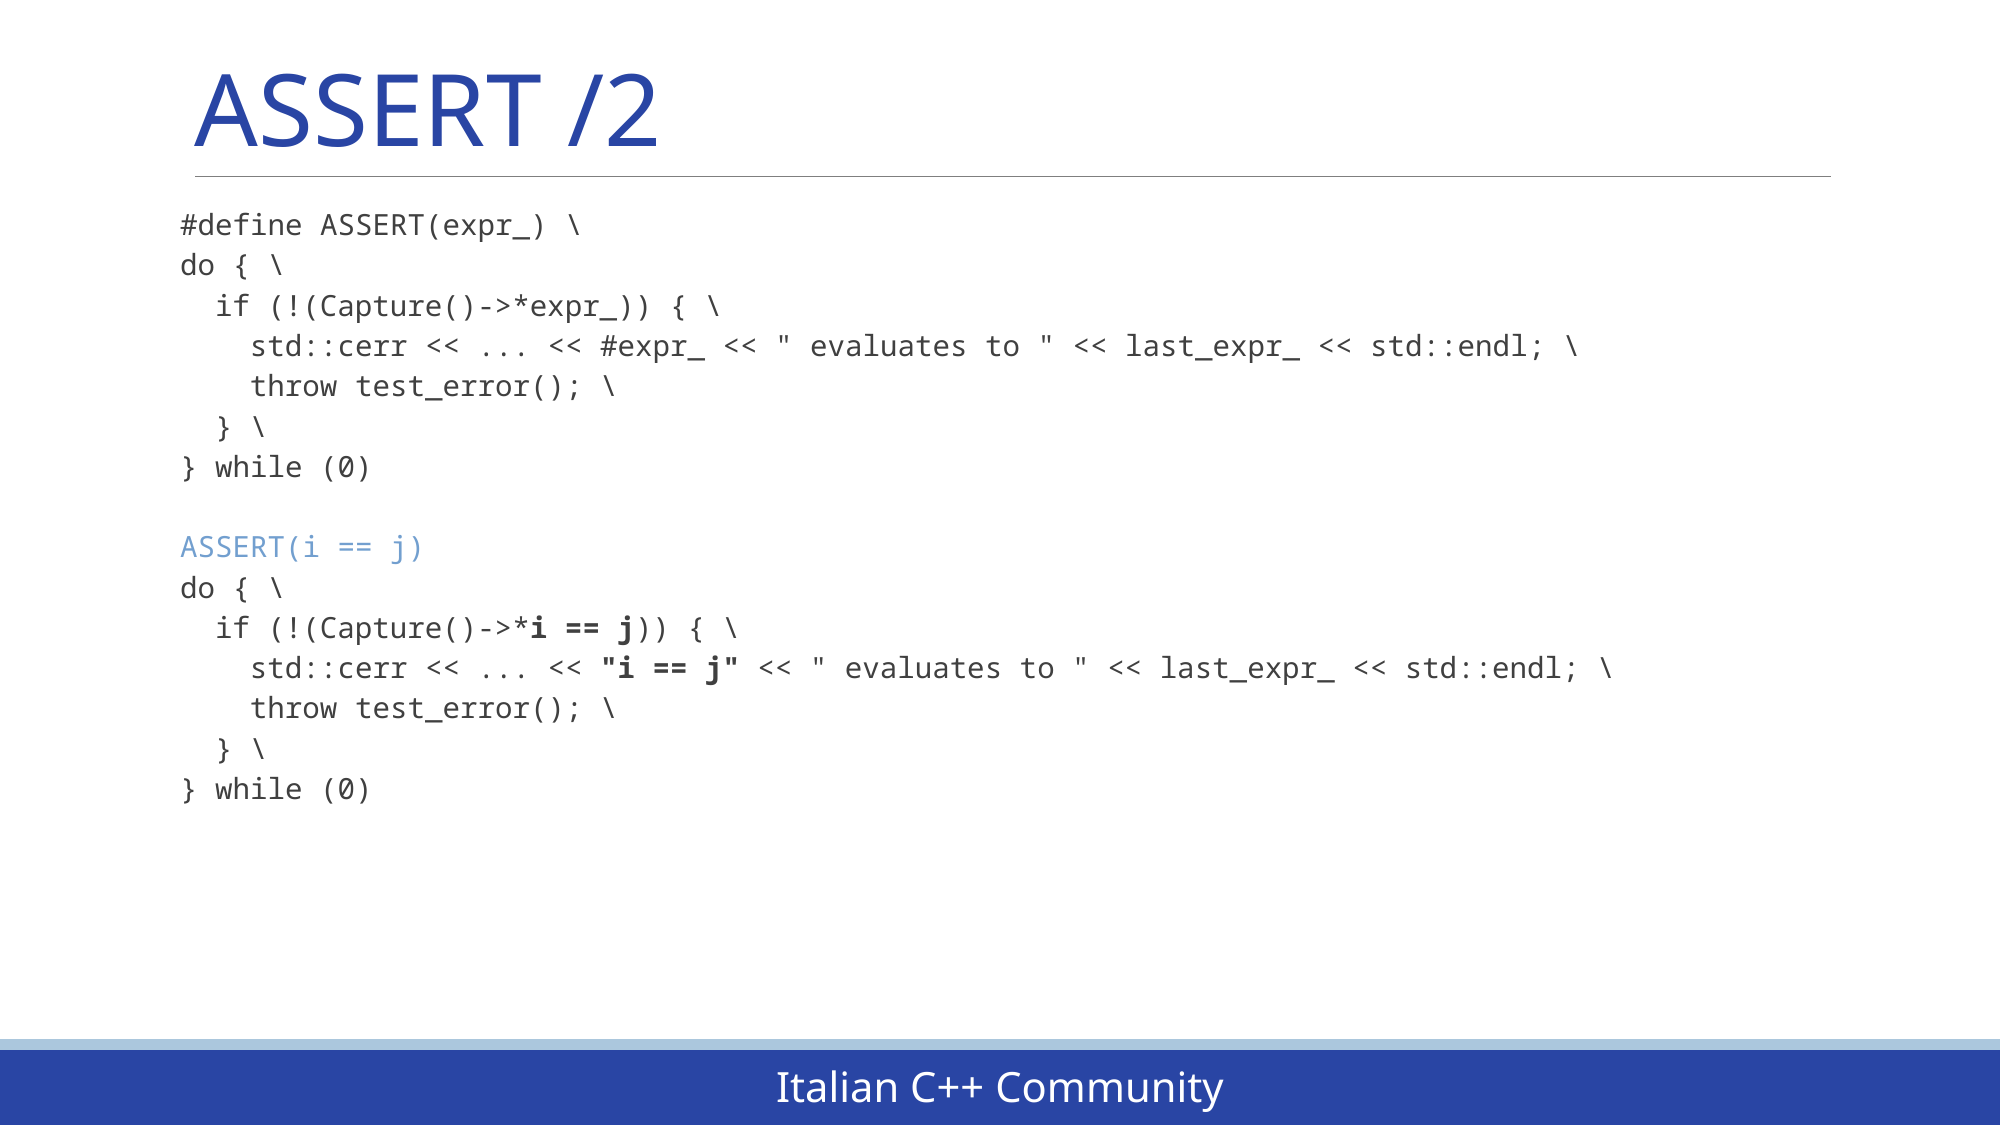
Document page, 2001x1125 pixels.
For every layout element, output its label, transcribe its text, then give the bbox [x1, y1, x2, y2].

title ASSERT /2 [179, 2, 1830, 175]
list #define ASSERT(expr_) \ do { \ if (!(Capture()->*expr_)) { \ std::cerr << ... << #expr_ << " evaluates to " << last_expr_ << std::endl; \ throw test_error(); \ } \ } while (0) ASSERT(i == j) do { \ if (!(Capture()->*i == j)) { \ std::cerr << ... << "i == j" << " evaluates to " << last_expr_ << std::endl; \ throw test_error(); \ } \ } while (0) [179, 202, 1830, 1011]
